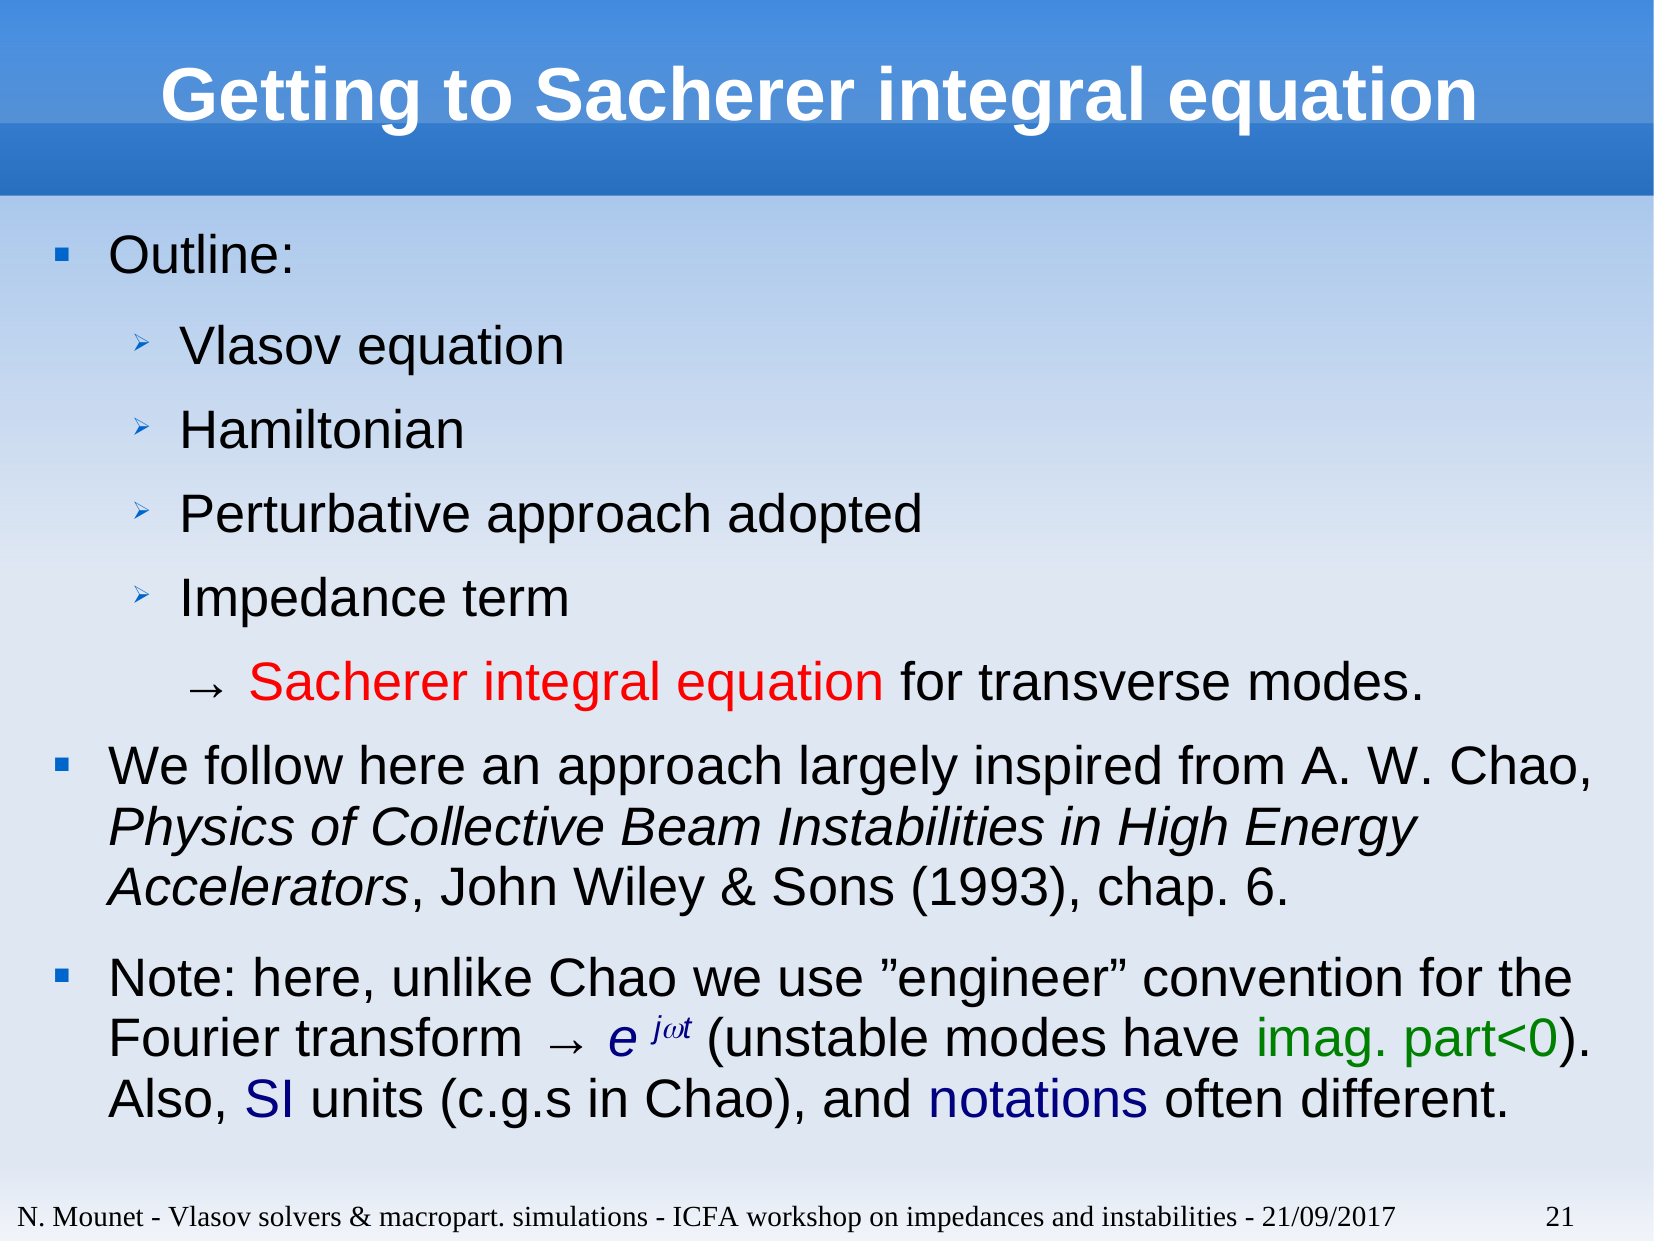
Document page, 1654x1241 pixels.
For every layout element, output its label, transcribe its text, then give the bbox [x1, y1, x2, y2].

title Getting to Sacherer integral equation [76, 1, 1565, 188]
list Outline: Vlasov equation Hamiltonian Perturbative approach adopted Impedance term → Sacherer integral equation for transverse modes. We follow here an approach largely inspired from A. W. Chao, Physics of Collective Beam Instabilities in High Energy Accelerators, John Wiley & Sons (1993), chap. 6. Note: here, unlike Chao we use ”engineer” convention for the Fourier transform → e jwt (unstable modes have imag. part<0). Also, SI units (c.g.s in Chao), and notations often different. [37, 225, 1613, 1140]
picture [0, 0, 1654, 1241]
